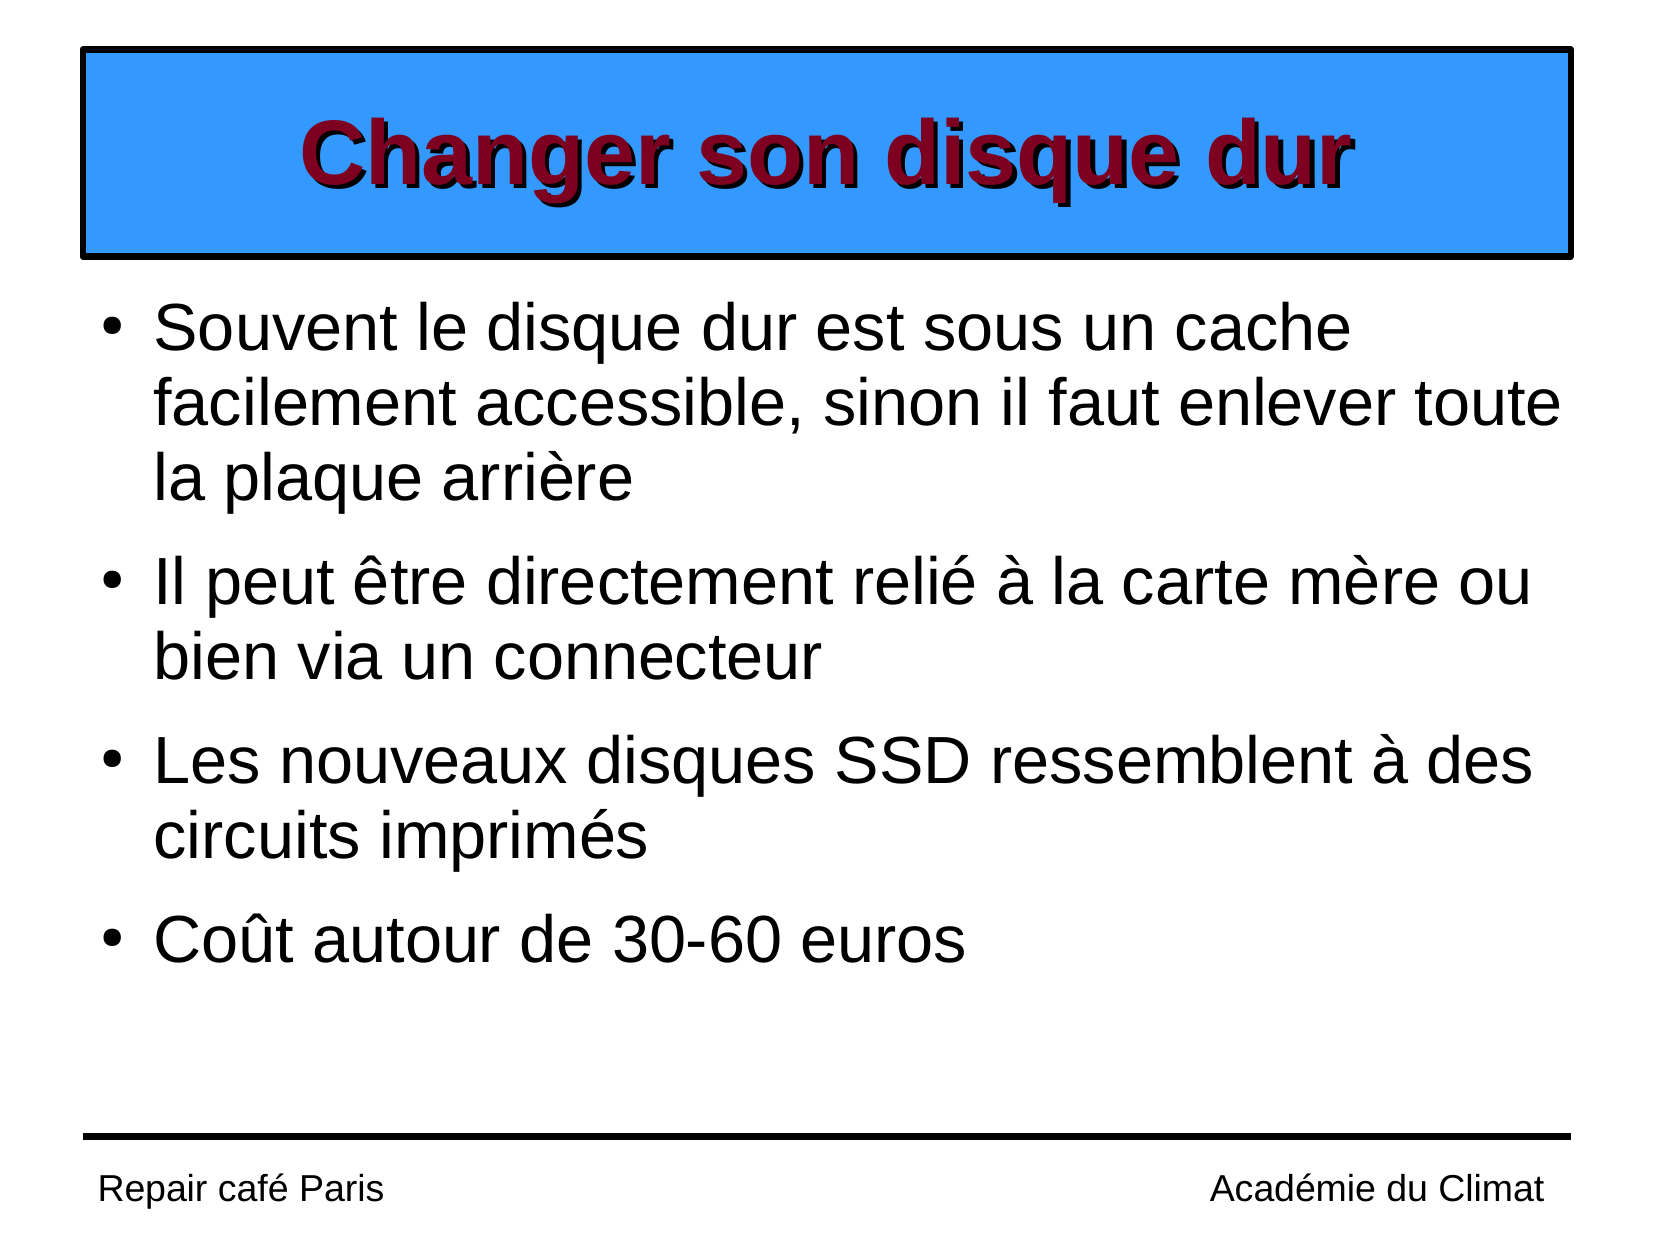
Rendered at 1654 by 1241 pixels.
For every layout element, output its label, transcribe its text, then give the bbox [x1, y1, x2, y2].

title Changer son disque dur [82, 49, 1571, 257]
list Souvent le disque dur est sous un cache facilement accessible, sinon il faut enlever toute la plaque arrière Il peut être directement relié à la carte mère ou bien via un connecteur Les nouveaux disques SSD ressemblent à des circuits imprimés Coût autour de 30-60 euros [82, 290, 1571, 1010]
text_box Repair café Paris Académie du Climat [82, 1160, 1571, 1217]
